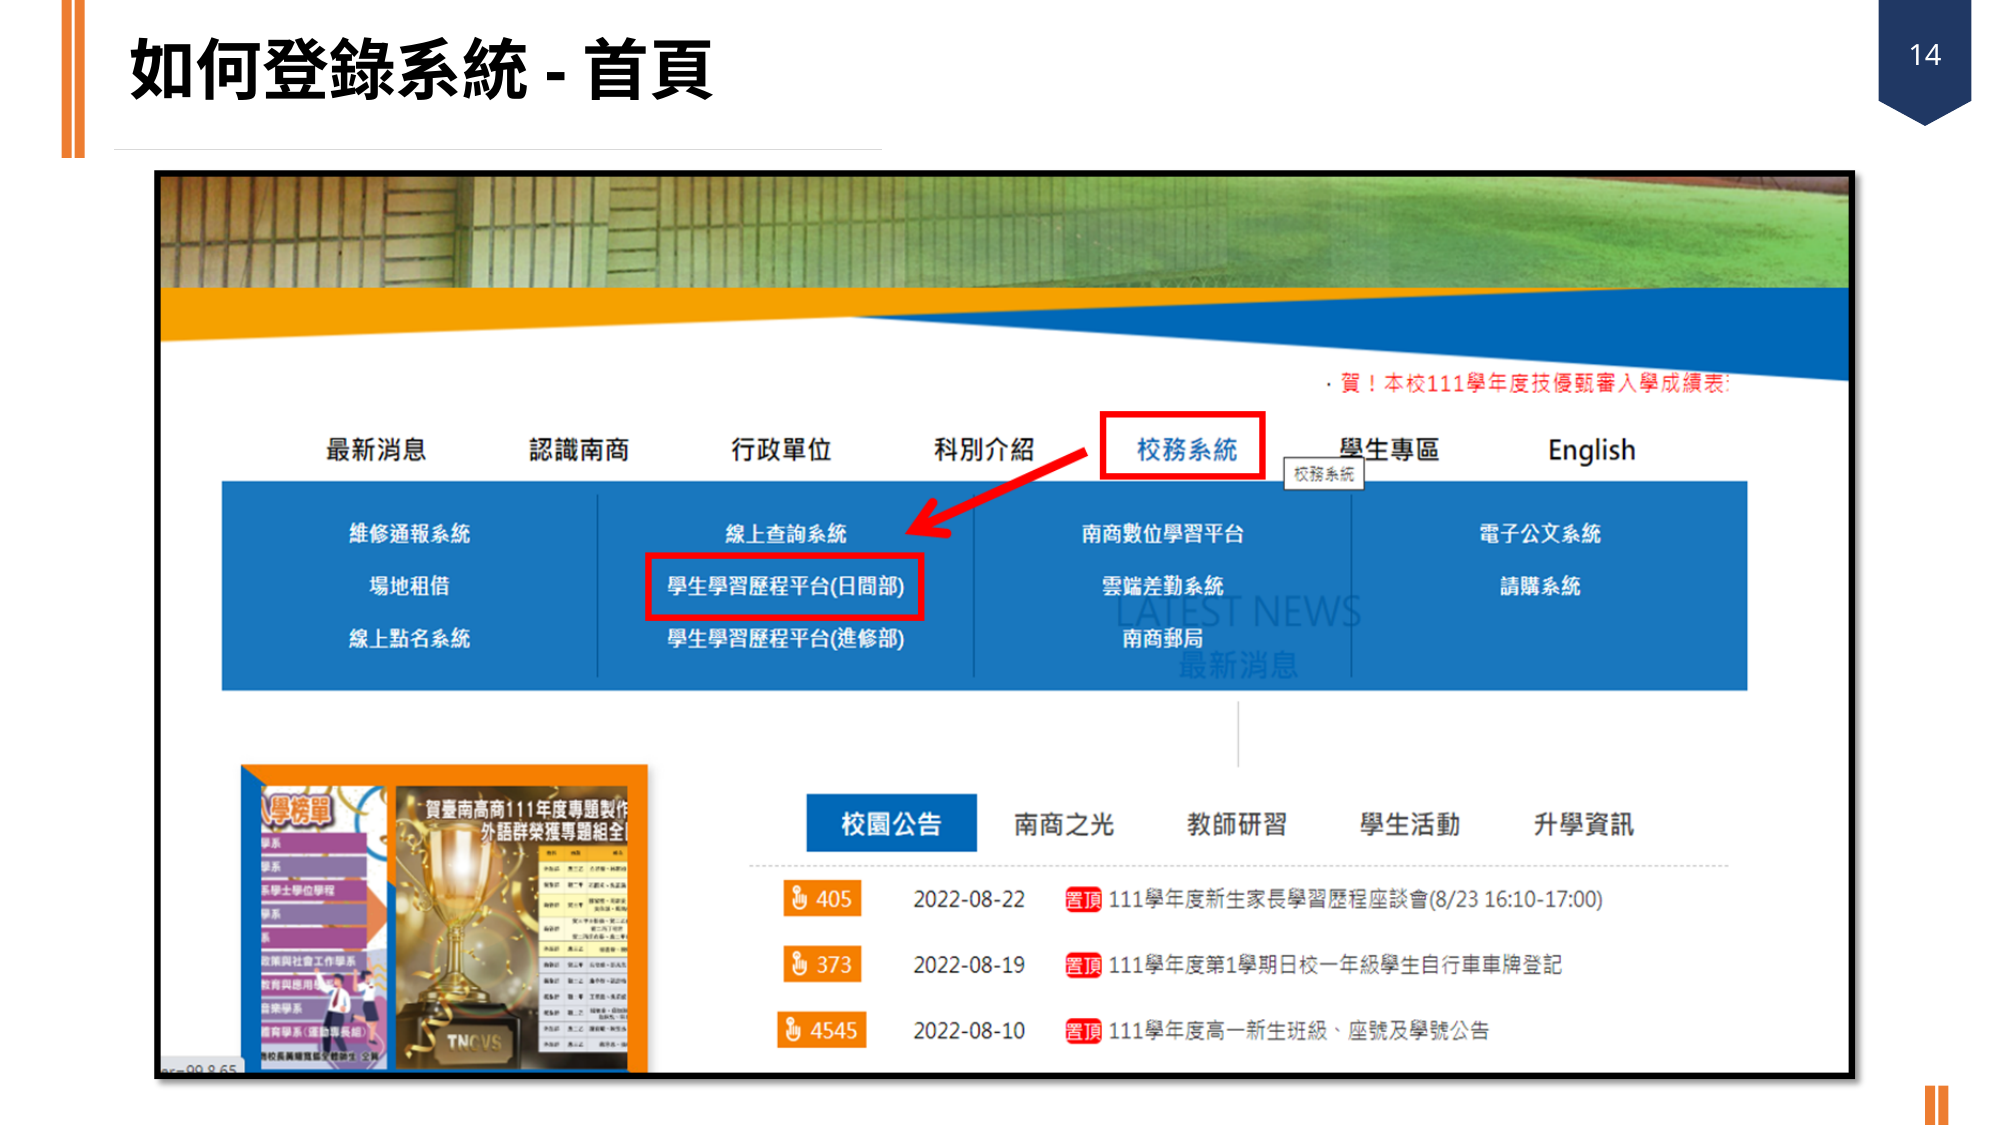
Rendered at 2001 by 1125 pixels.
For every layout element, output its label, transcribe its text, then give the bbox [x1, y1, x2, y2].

list 如何登錄系統-首頁 [114, 29, 1415, 118]
picture [150, 166, 1869, 1093]
